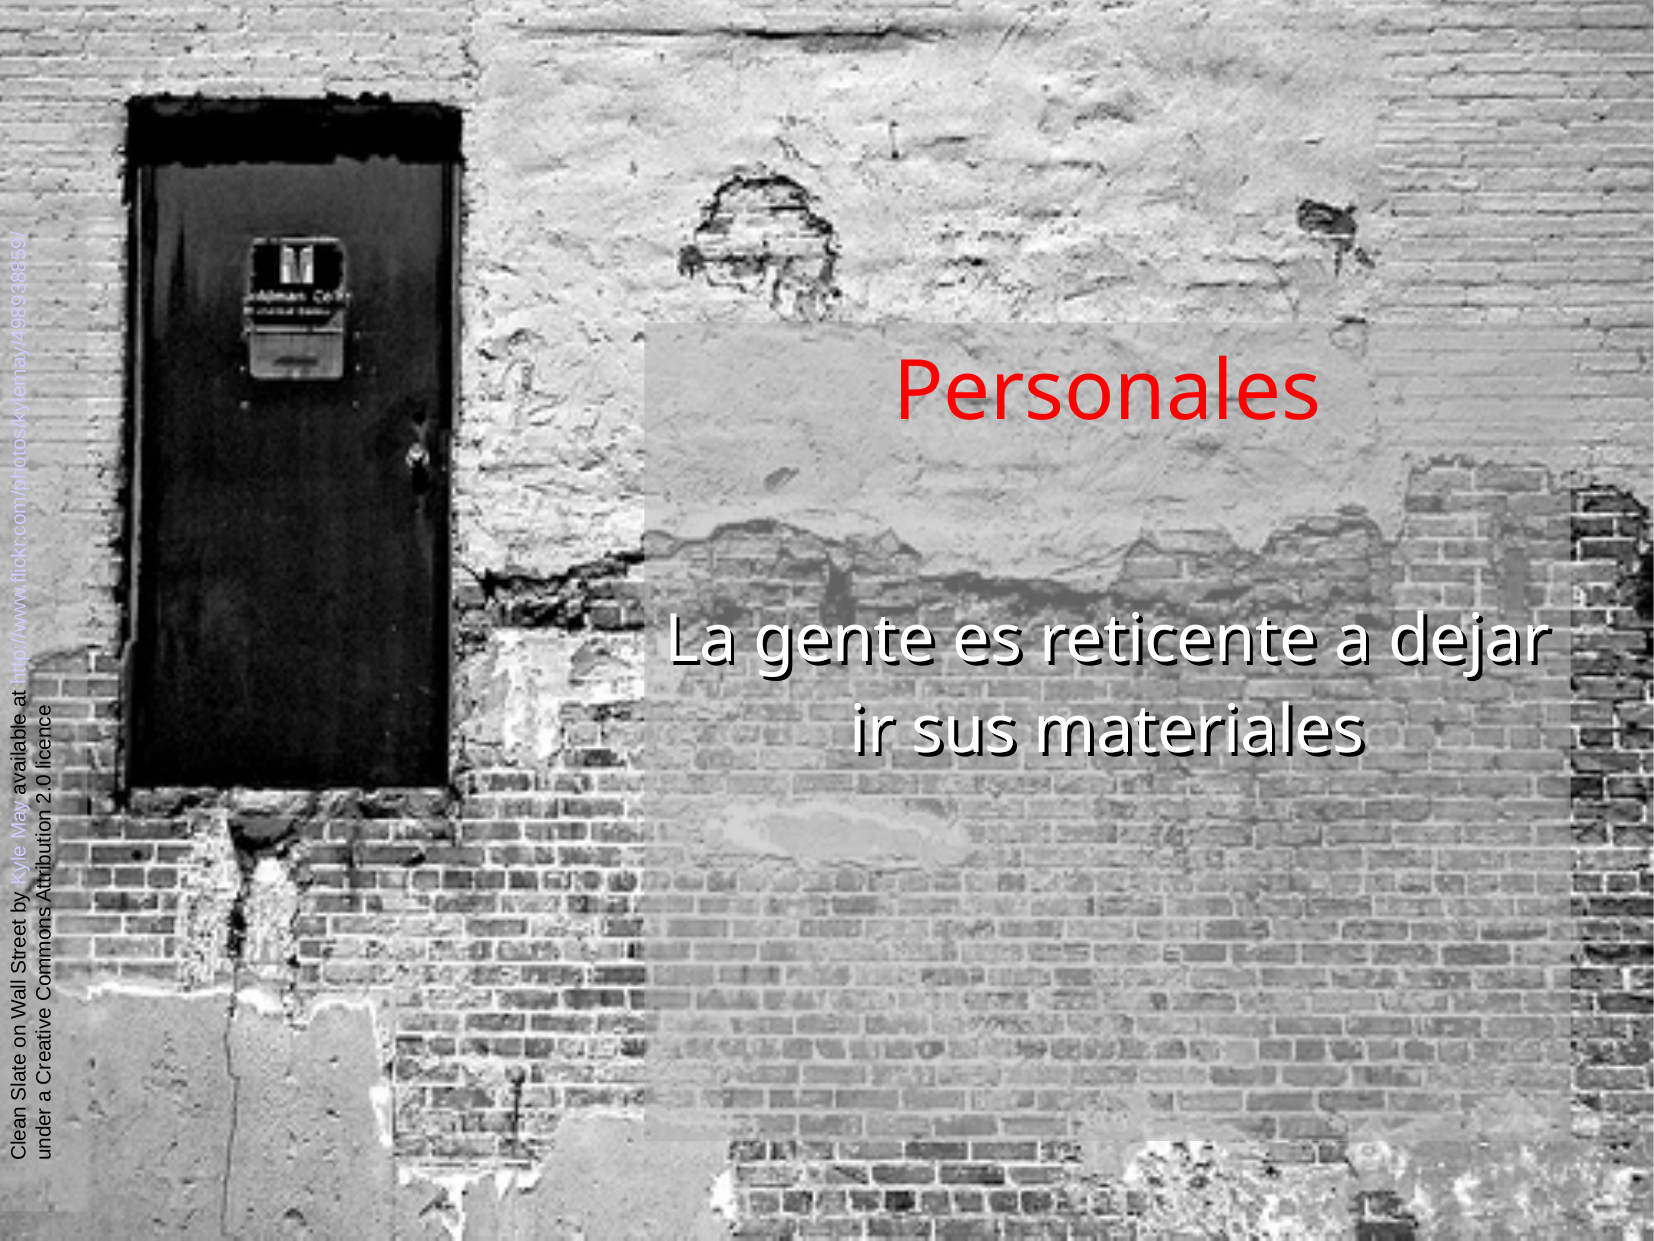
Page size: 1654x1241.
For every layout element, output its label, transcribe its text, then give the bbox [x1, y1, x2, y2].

picture [0, 0, 1654, 1241]
text_box Clean Slate on Wall Street by Kyle May available at http://www.flickr.com/photos/kylemay/498938859/ under a Creative Commons Attribution 2.0 licence [0, 211, 88, 1212]
list Personales La gente es reticente a dejar ir sus materiales [644, 322, 1571, 1141]
